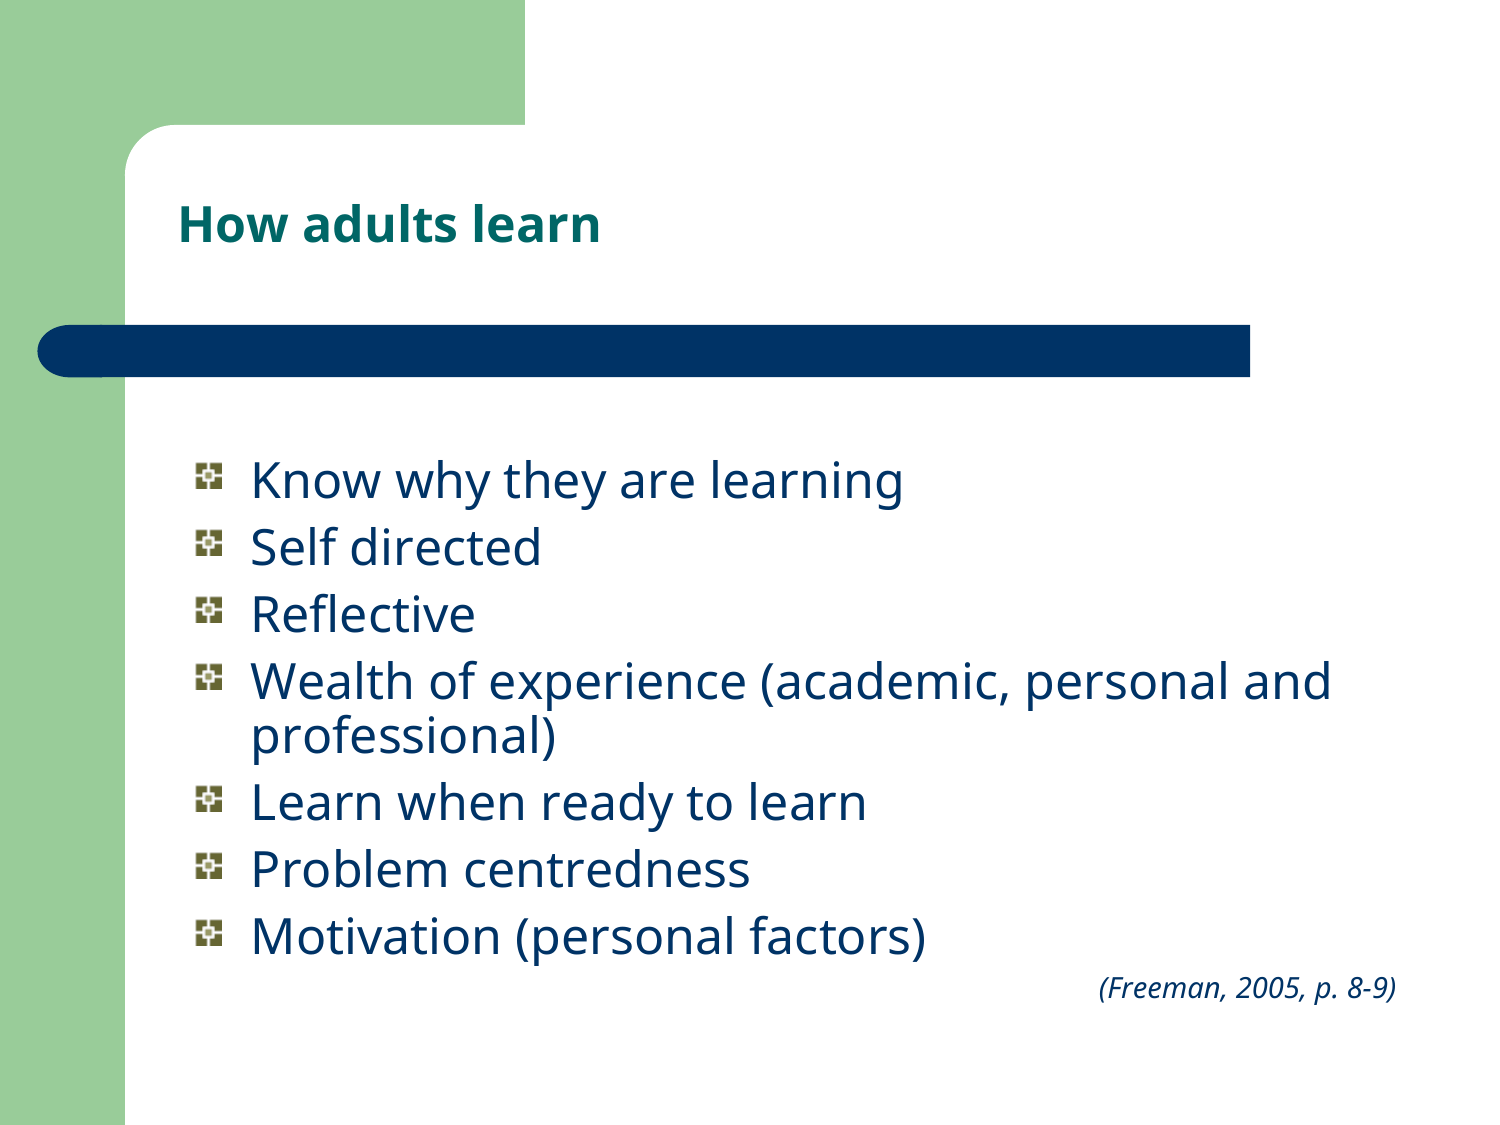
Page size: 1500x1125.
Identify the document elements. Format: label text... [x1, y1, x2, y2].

list Know why they are learning Self directed Reflective Wealth of experience (academic, personal and professional) Learn when ready to learn Problem centredness Motivation (personal factors) (Freeman, 2005, p. 8-9) [179, 446, 1412, 985]
title How adults learn [162, 174, 1475, 263]
